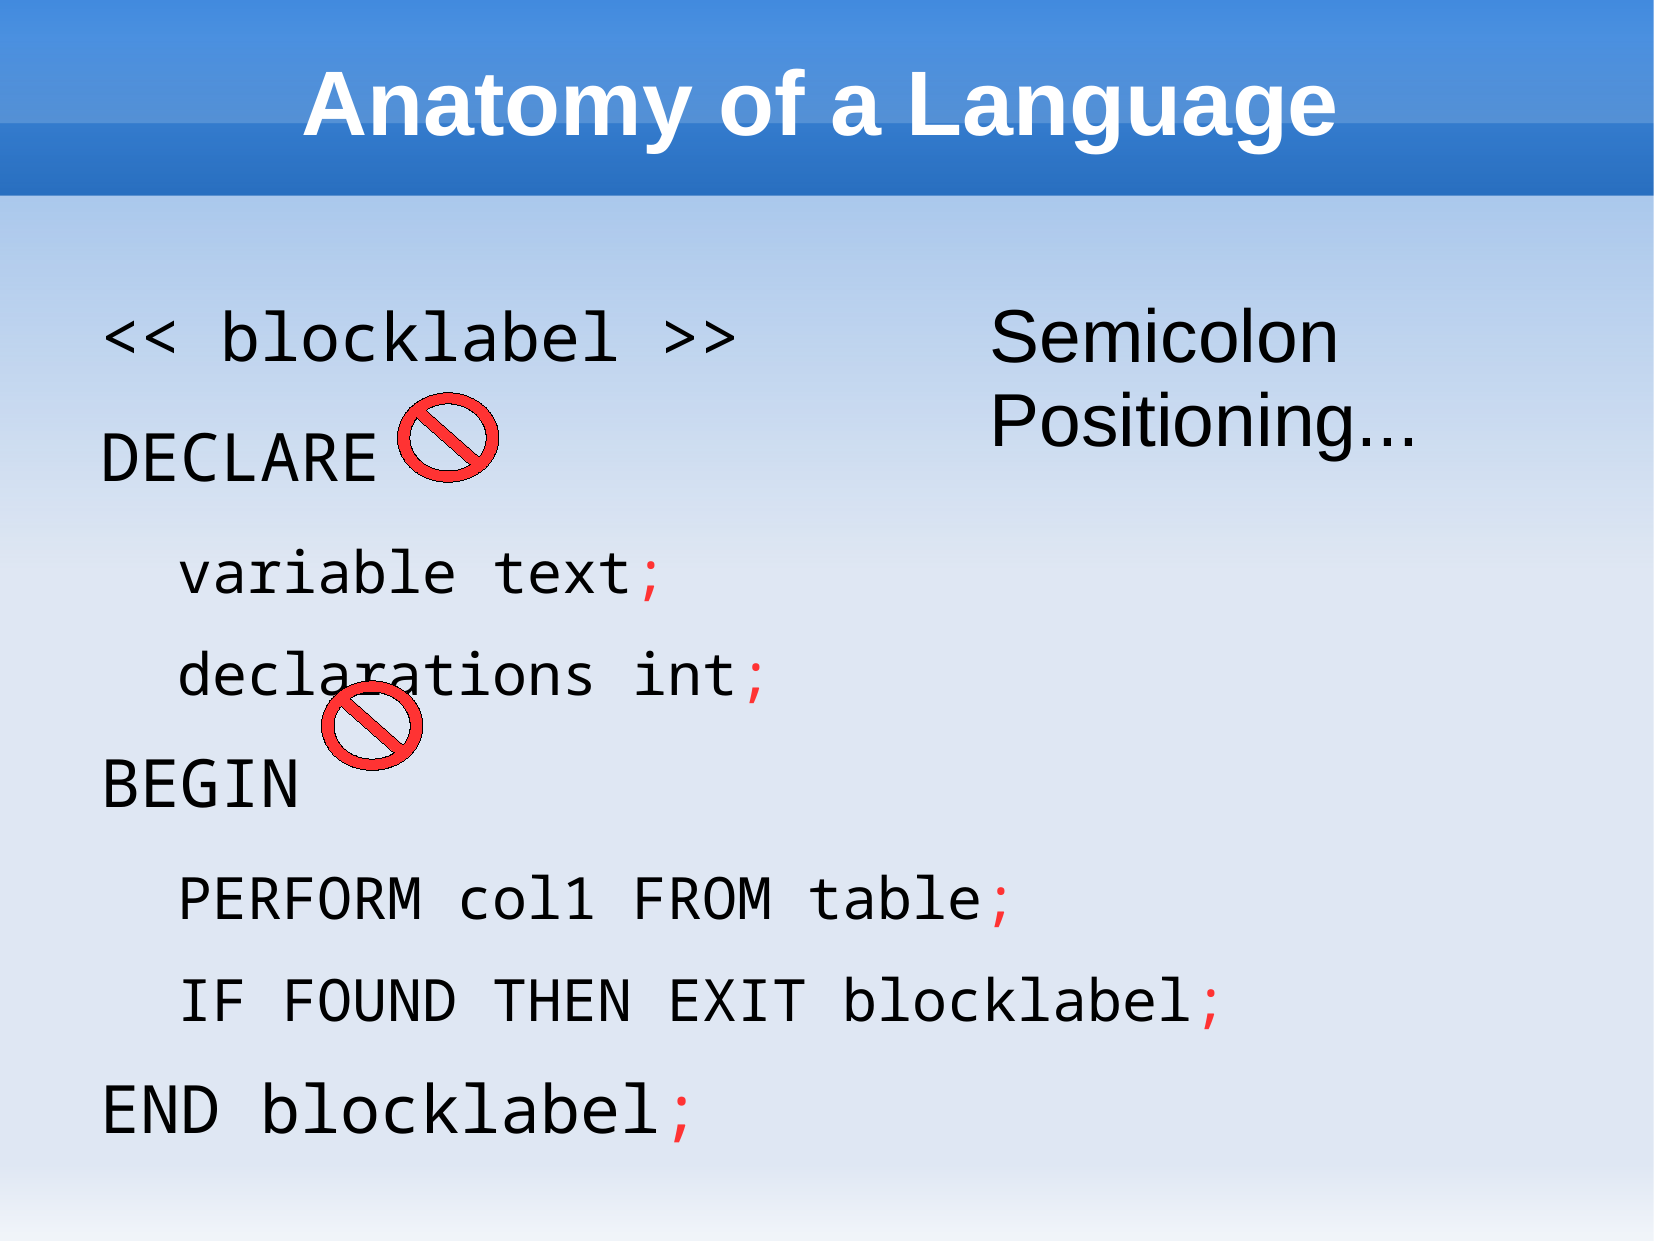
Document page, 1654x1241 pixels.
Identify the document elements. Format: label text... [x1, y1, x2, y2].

text_box [321, 680, 423, 771]
text_box [397, 392, 499, 483]
picture [0, 0, 1654, 1241]
list << blocklabel >> DECLARE variable text; declarations int; BEGIN PERFORM col1 FROM table; IF FOUND THEN EXIT blocklabel; END blocklabel; [82, 290, 1571, 1094]
text_box Semicolon Positioning... [975, 286, 1538, 470]
title Anatomy of a Language [76, 7, 1565, 200]
